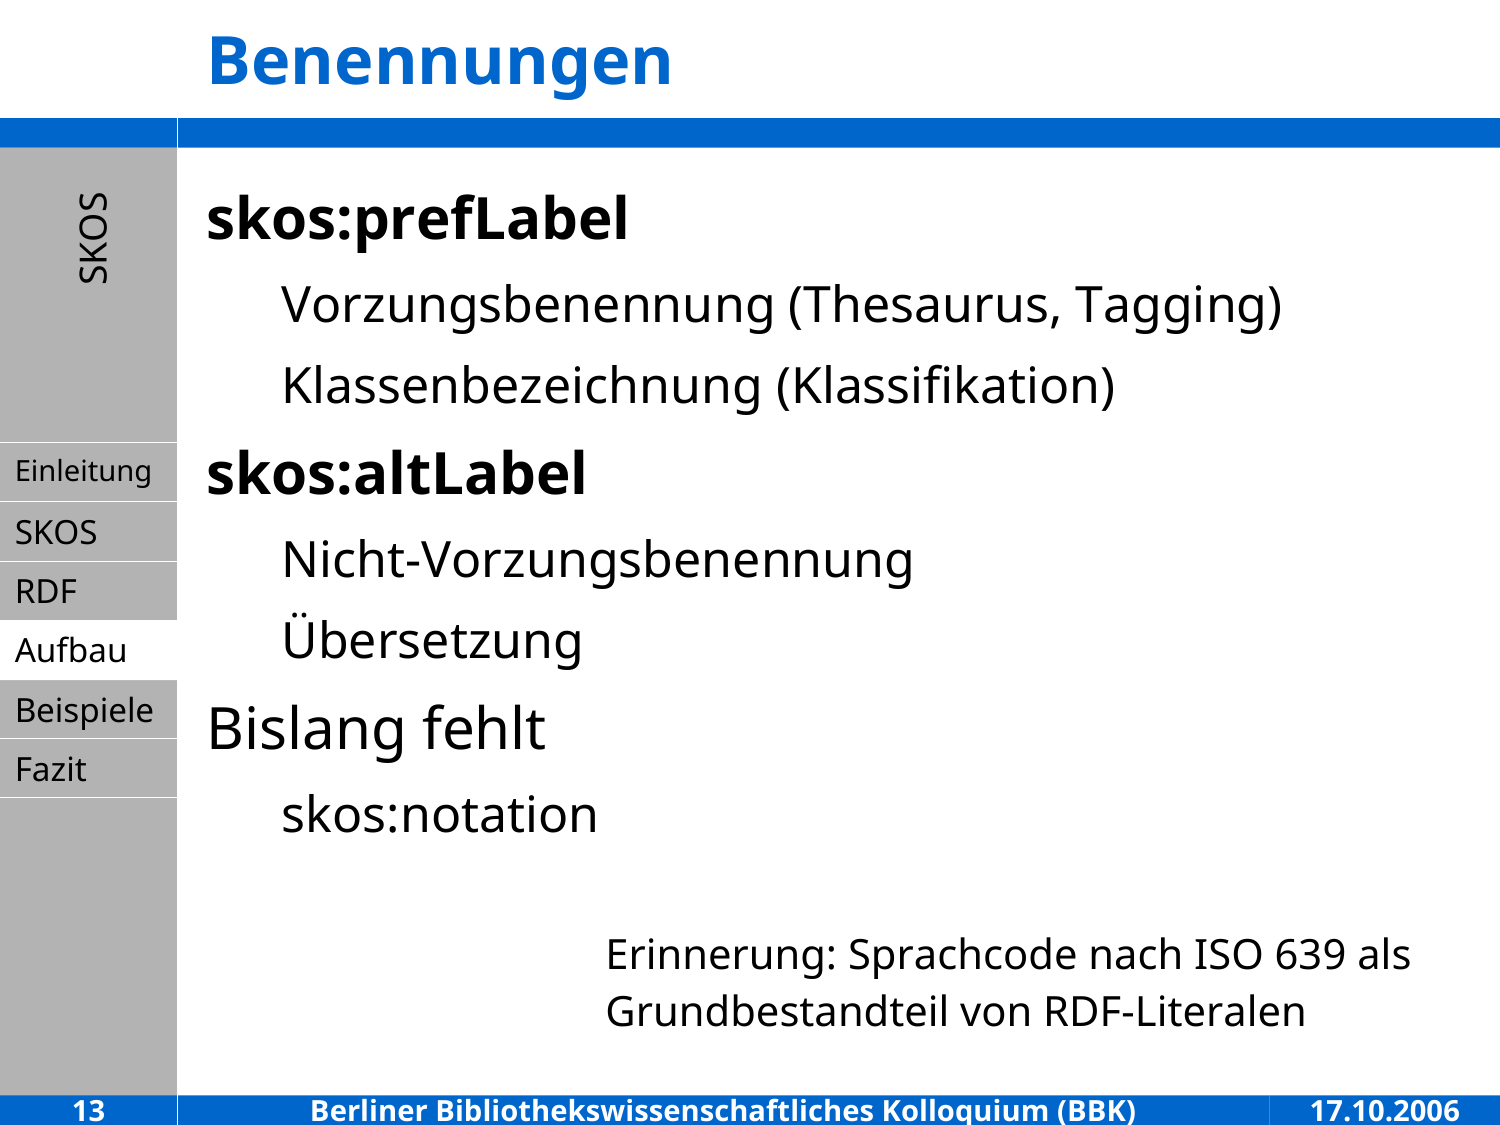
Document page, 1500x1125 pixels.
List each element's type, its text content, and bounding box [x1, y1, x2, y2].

text_box Erinnerung: Sprachcode nach ISO 639 als Grundbestandteil von RDF-Literalen [590, 917, 1447, 1034]
text_box Aufbau [0, 620, 178, 680]
list skos:prefLabel Vorzungsbenennung (Thesaurus, Tagging) Klassenbezeichnung (Klassifikation) skos:altLabel Nicht-Vorzungsbenennung Übersetzung Bislang fehlt skos:notation [206, 177, 1471, 798]
title Benennungen [206, 0, 1477, 119]
